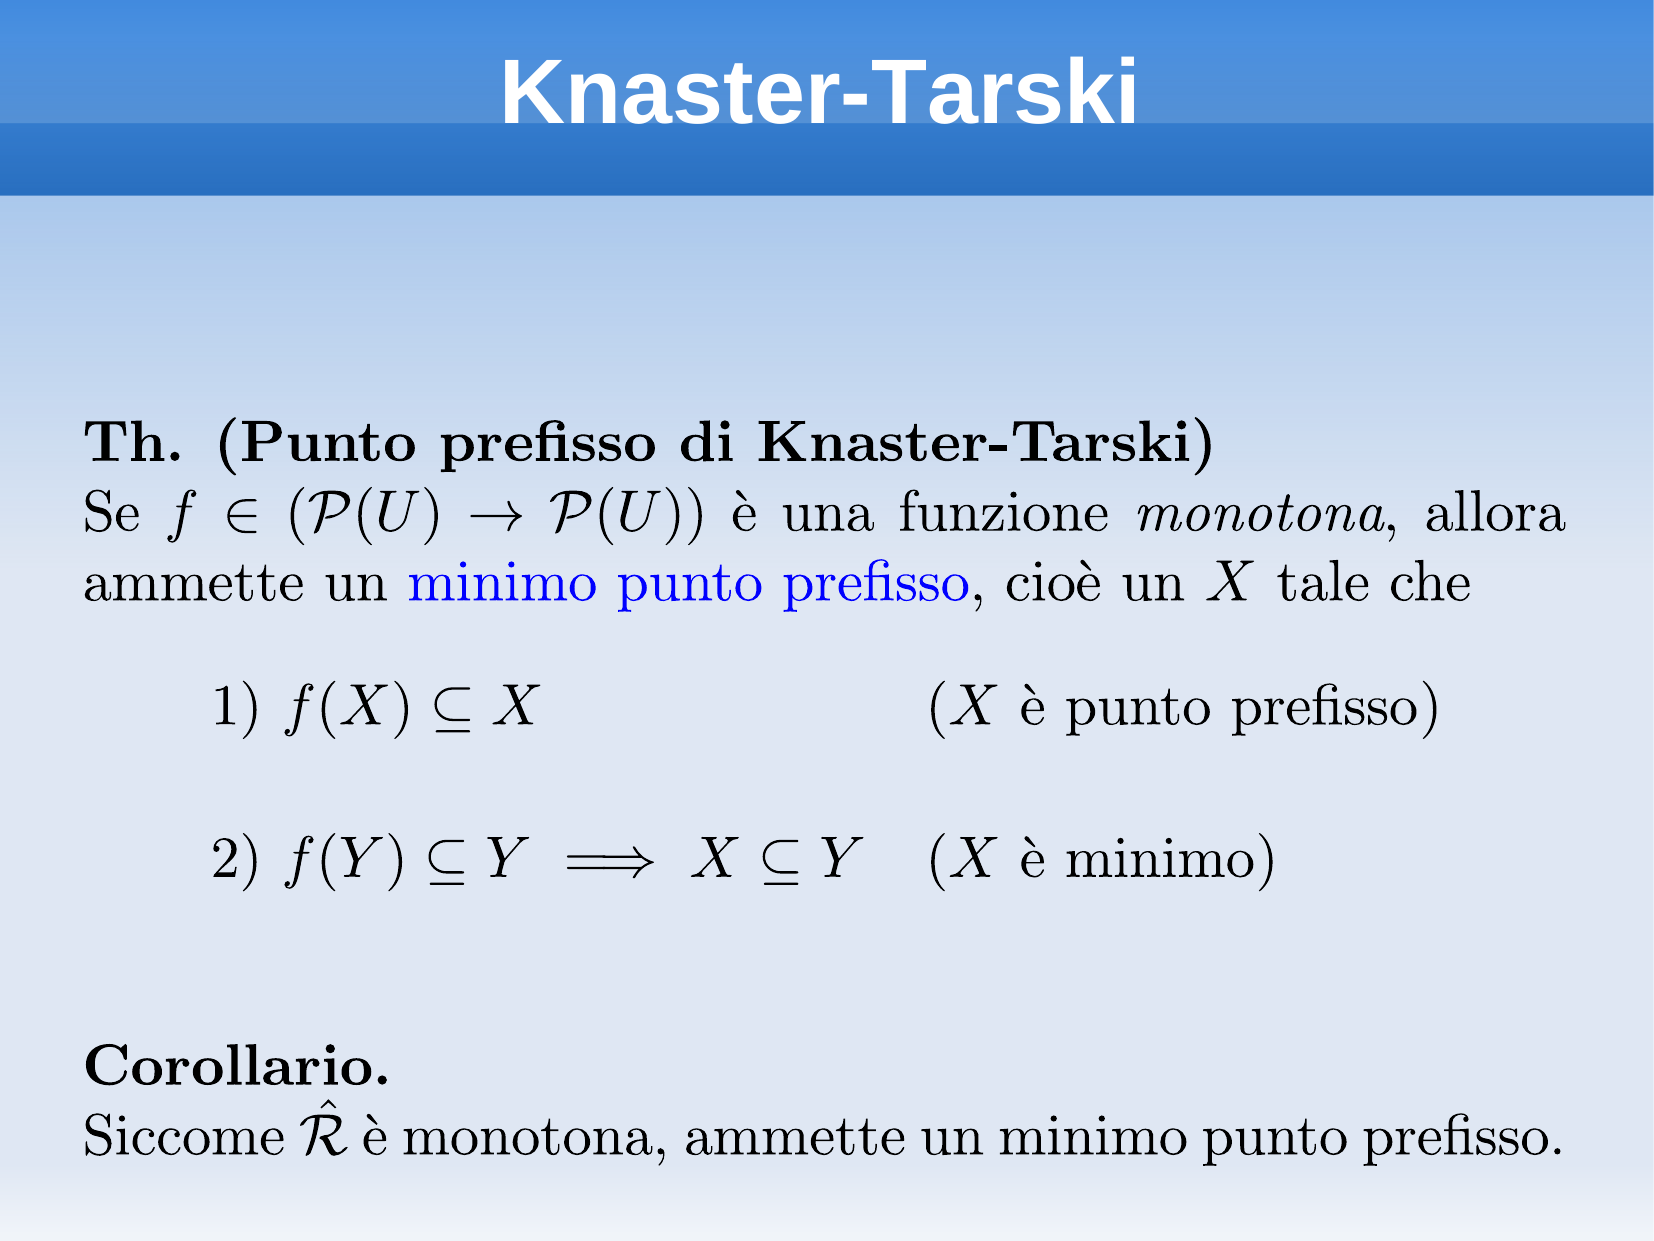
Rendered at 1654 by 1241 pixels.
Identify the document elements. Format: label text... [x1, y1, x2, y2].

text_box [82, 417, 1566, 1166]
title Knaster-Tarski [76, 0, 1565, 196]
picture [0, 0, 1654, 1241]
